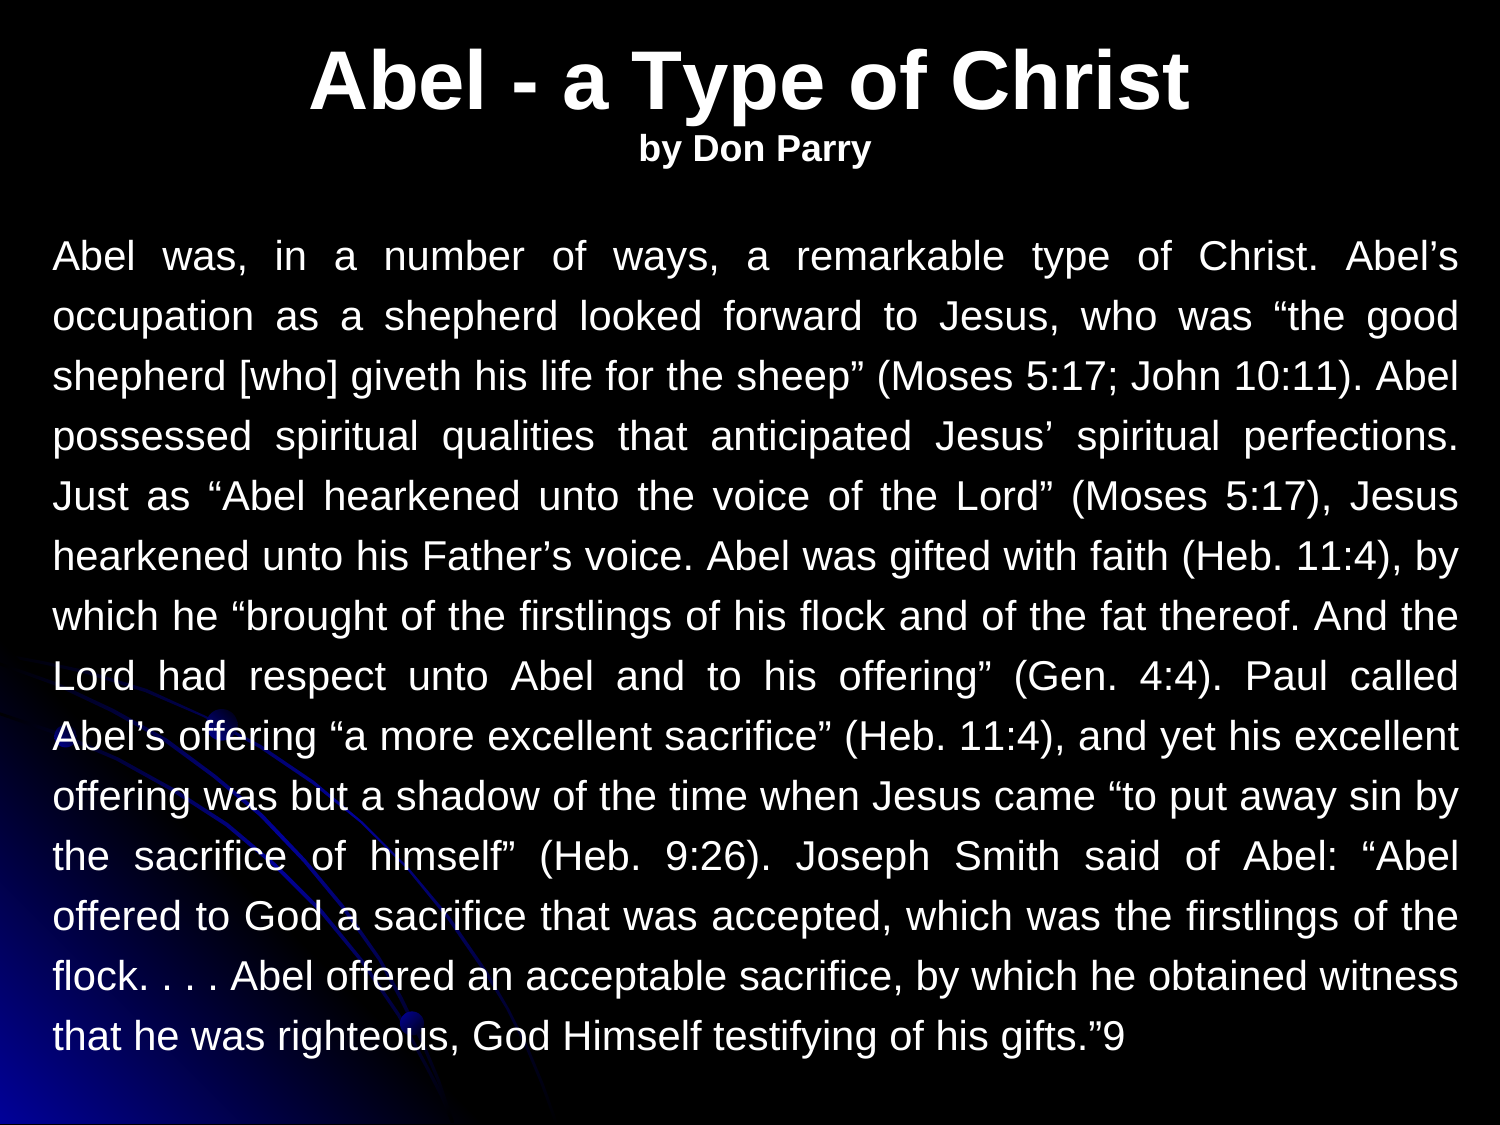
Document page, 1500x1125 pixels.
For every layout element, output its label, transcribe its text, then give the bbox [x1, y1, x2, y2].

text_box Abel was, in a number of ways, a remarkable type of Christ. Abel’s occupation as a shepherd looked forward to Jesus, who was “the good shepherd [who] giveth his life for the sheep” (Moses 5:17; John 10:11). Abel possessed spiritual qualities that anticipated Jesus’ spiritual perfections. Just as “Abel hearkened unto the voice of the Lord” (Moses 5:17), Jesus hearkened unto his Father’s voice. Abel was gifted with faith (Heb. 11:4), by which he “brought of the firstlings of his flock and of the fat thereof. And the Lord had respect unto Abel and to his offering” (Gen. 4:4). Paul called Abel’s offering “a more excellent sacrifice” (Heb. 11:4), and yet his excellent offering was but a shadow of the time when Jesus came “to put away sin by the sacrifice of himself” (Heb. 9:26). Joseph Smith said of Abel: “Abel offered to God a sacrifice that was accepted, which was the firstlings of the flock. . . . Abel offered an acceptable sacrifice, by which he obtained witness that he was righteous, God Himself testifying of his gifts.”9 [37, 211, 1476, 1067]
title Abel - a Type of Christ by Don Parry [37, 18, 1463, 211]
